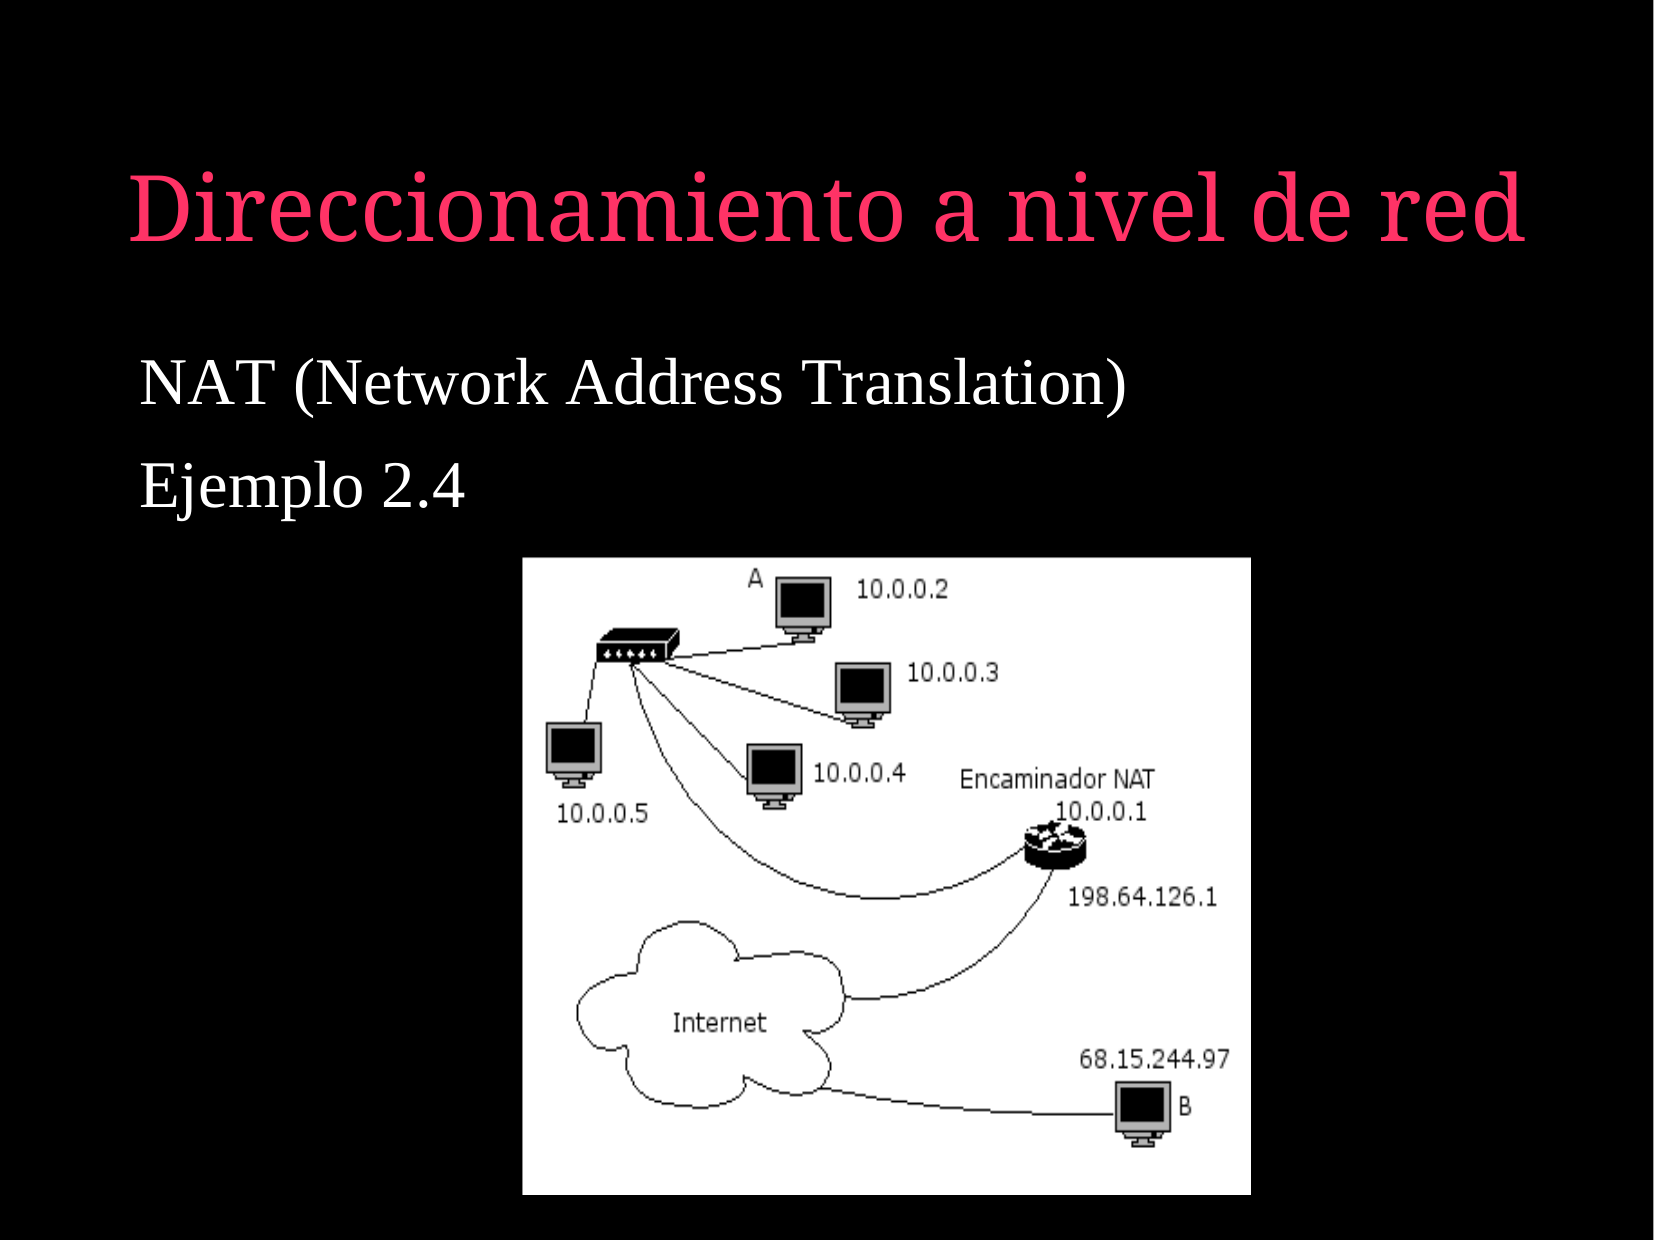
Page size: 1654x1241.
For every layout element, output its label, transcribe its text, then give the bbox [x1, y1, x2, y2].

title Direccionamiento a nivel de red [121, 102, 1534, 311]
list NAT (Network Address Translation) Ejemplo 2.4 [121, 344, 1534, 657]
picture [521, 556, 1251, 1195]
